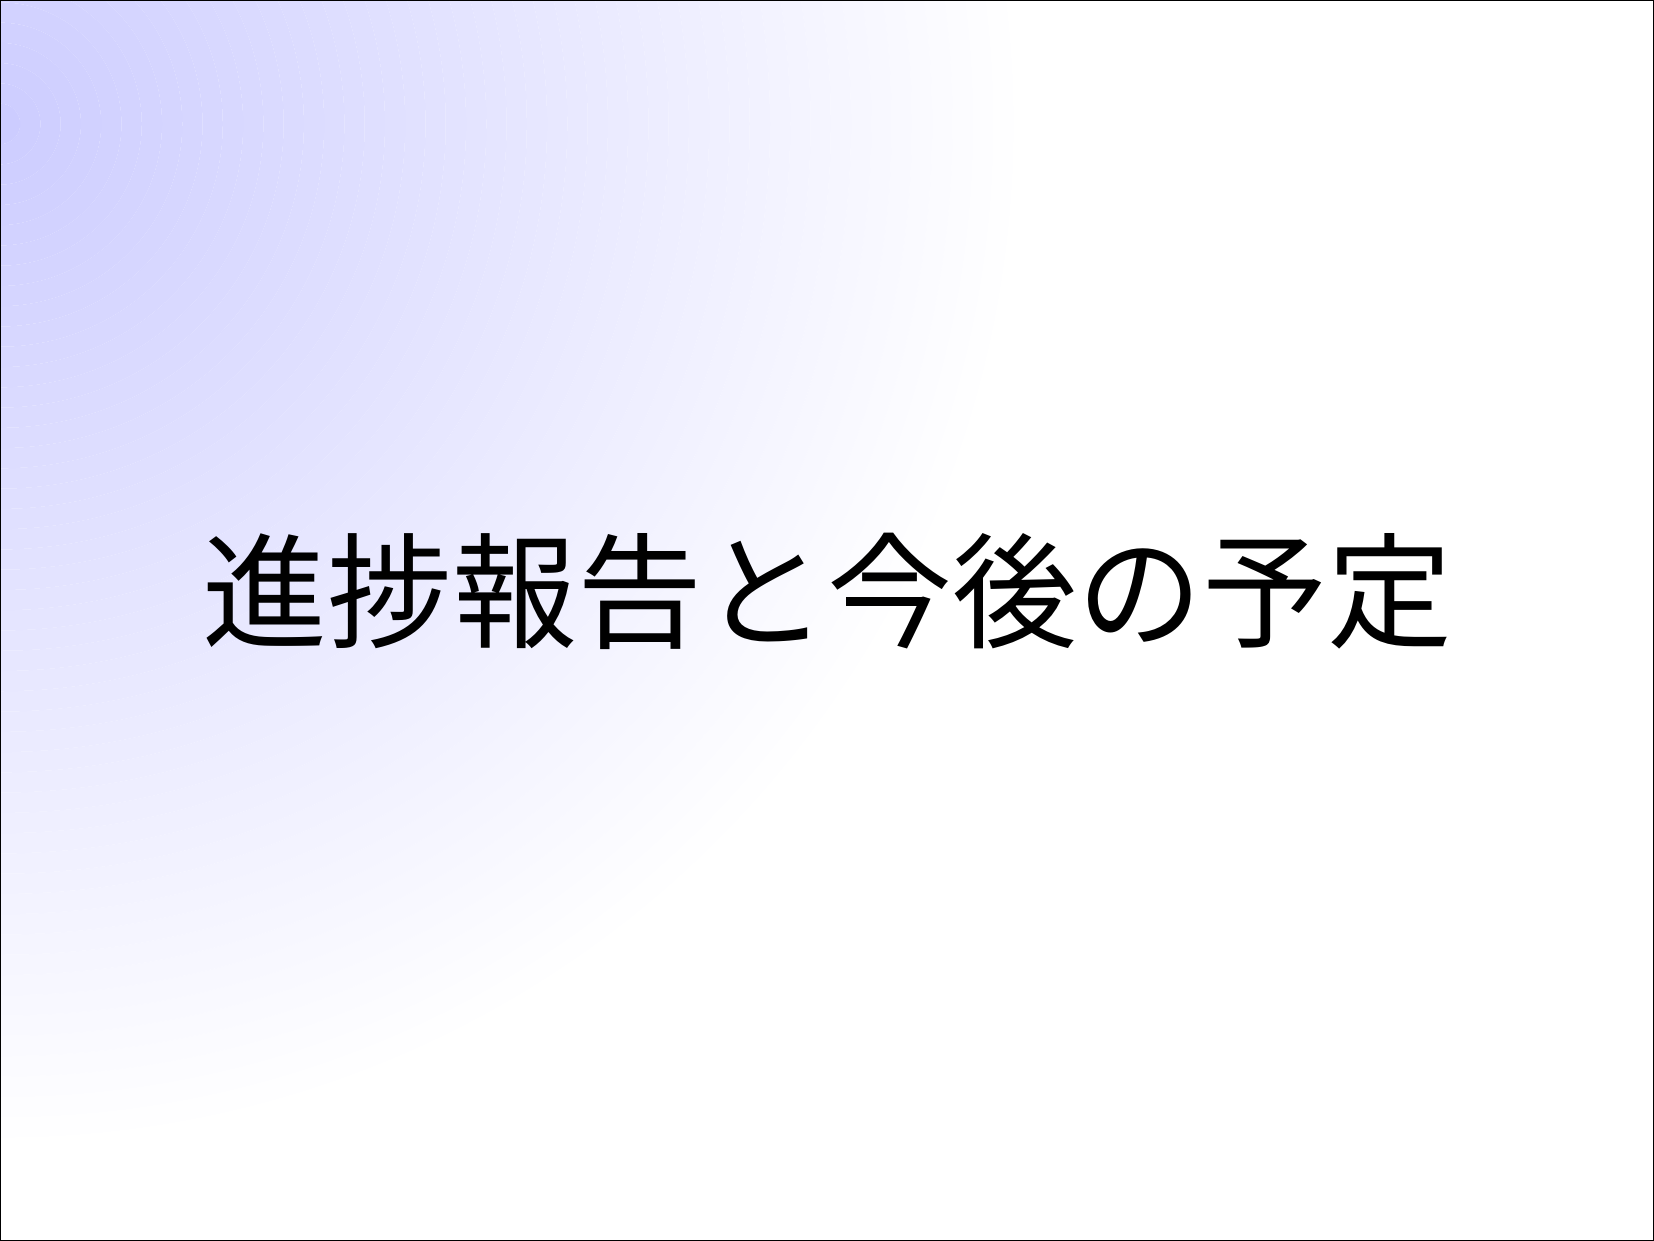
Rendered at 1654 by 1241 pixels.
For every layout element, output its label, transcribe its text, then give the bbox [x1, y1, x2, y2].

title 進捗報告と今後の予定 [121, 102, 1534, 1066]
